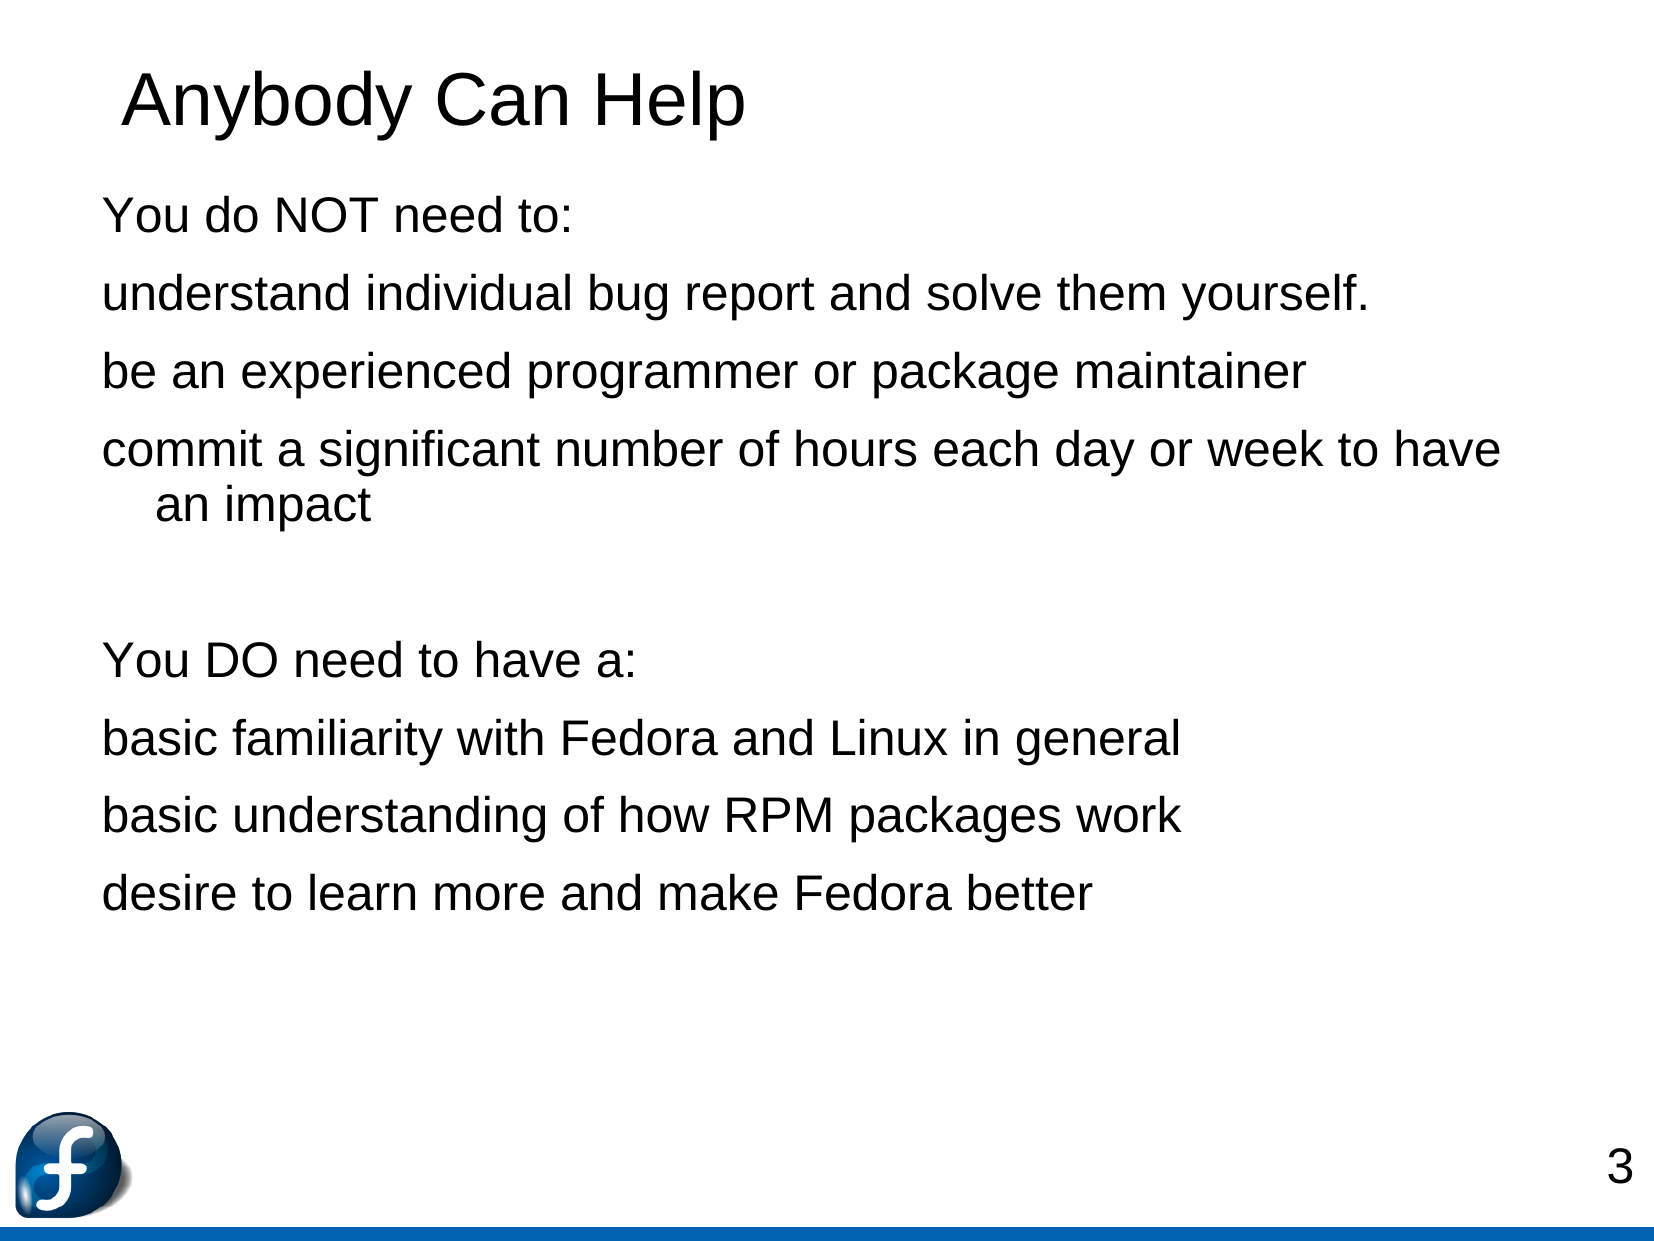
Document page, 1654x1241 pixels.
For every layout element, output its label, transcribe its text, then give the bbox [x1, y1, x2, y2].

text_box 11 [1406, 1137, 1635, 1201]
list You do NOT need to: understand individual bug report and solve them yourself. be an experienced programmer or package maintainer commit a significant number of hours each day or week to have an impact You DO need to have a: basic familiarity with Fedora and Linux in general basic understanding of how RPM packages work desire to learn more and make Fedora better [83, 187, 1538, 1126]
title Anybody Can Help [121, 37, 1533, 161]
picture [11, 1105, 133, 1227]
